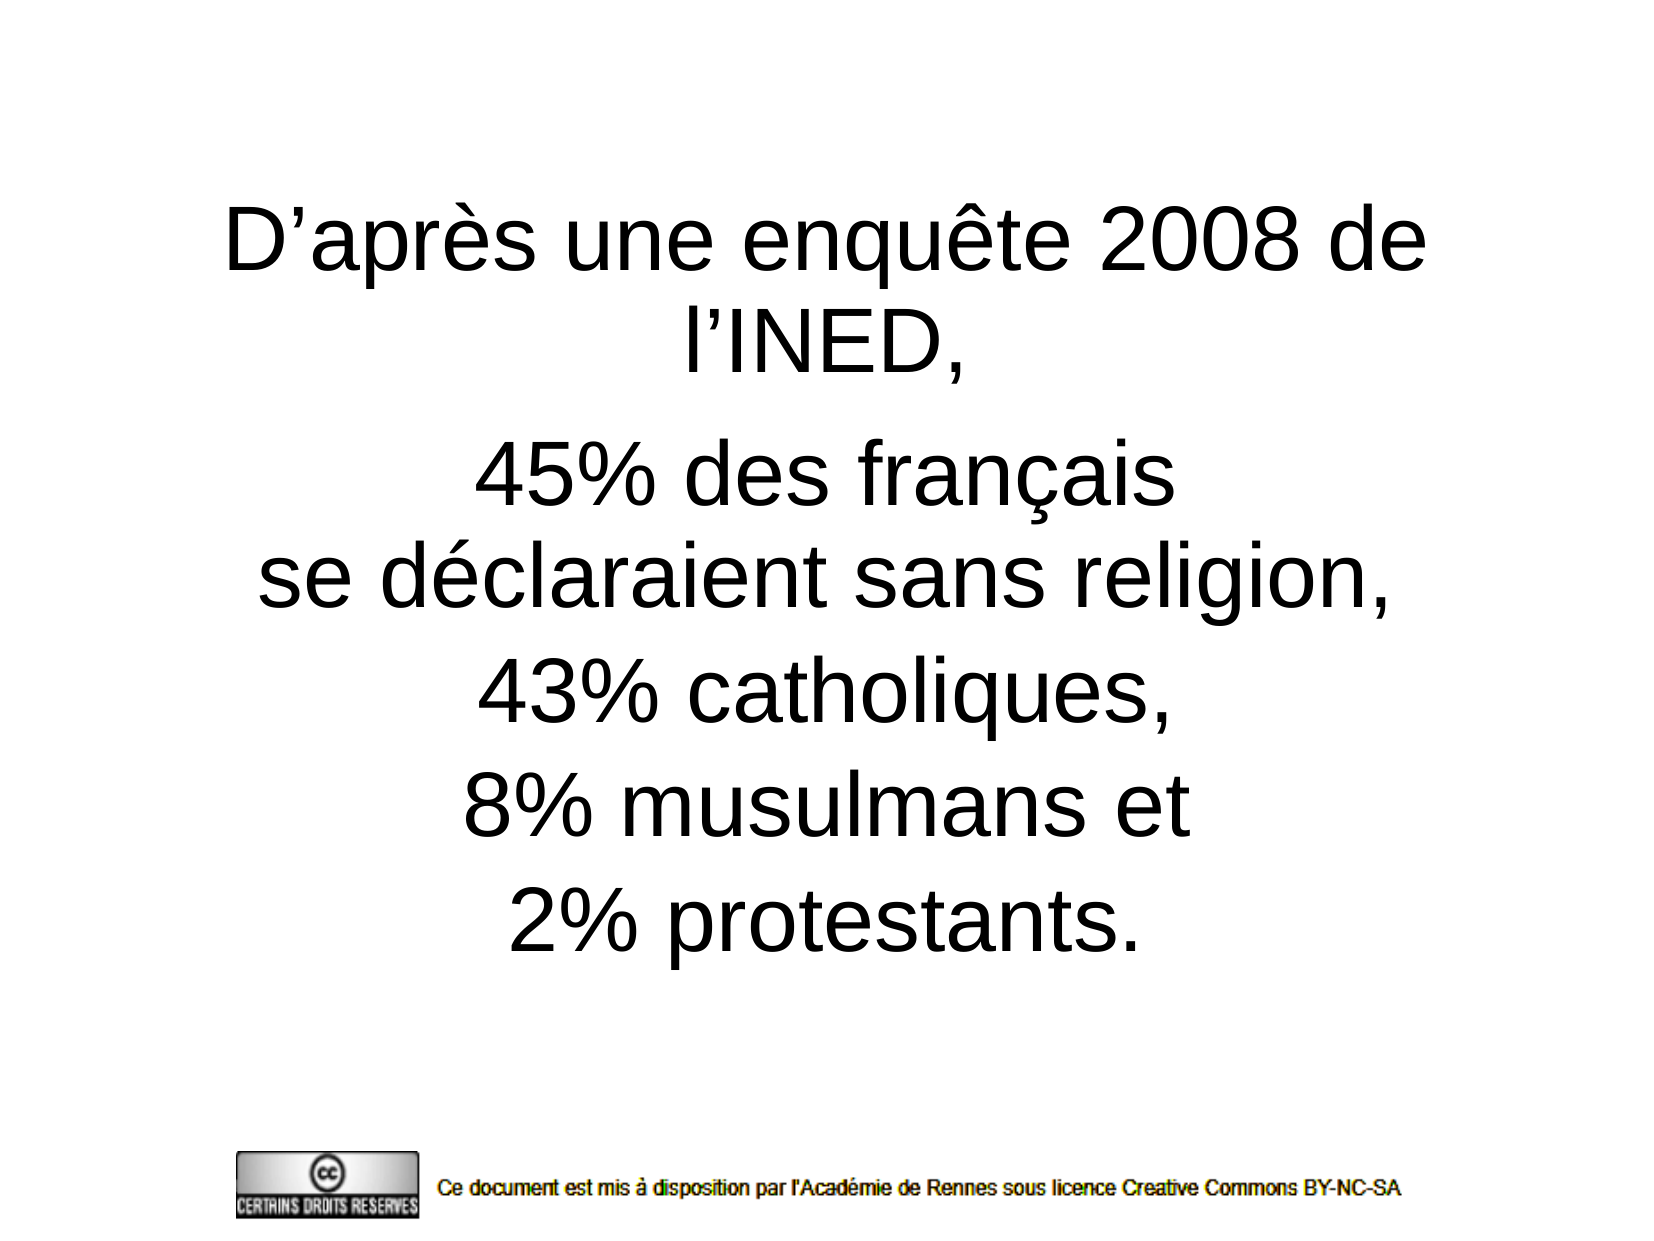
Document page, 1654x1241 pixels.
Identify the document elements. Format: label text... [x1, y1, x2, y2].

picture [236, 1151, 1418, 1228]
subtitle D’après une enquête 2008 de l’INED, 45% des français se déclaraient sans religion, 43% catholiques, 8% musulmans et 2% protestants. [82, 49, 1571, 1109]
